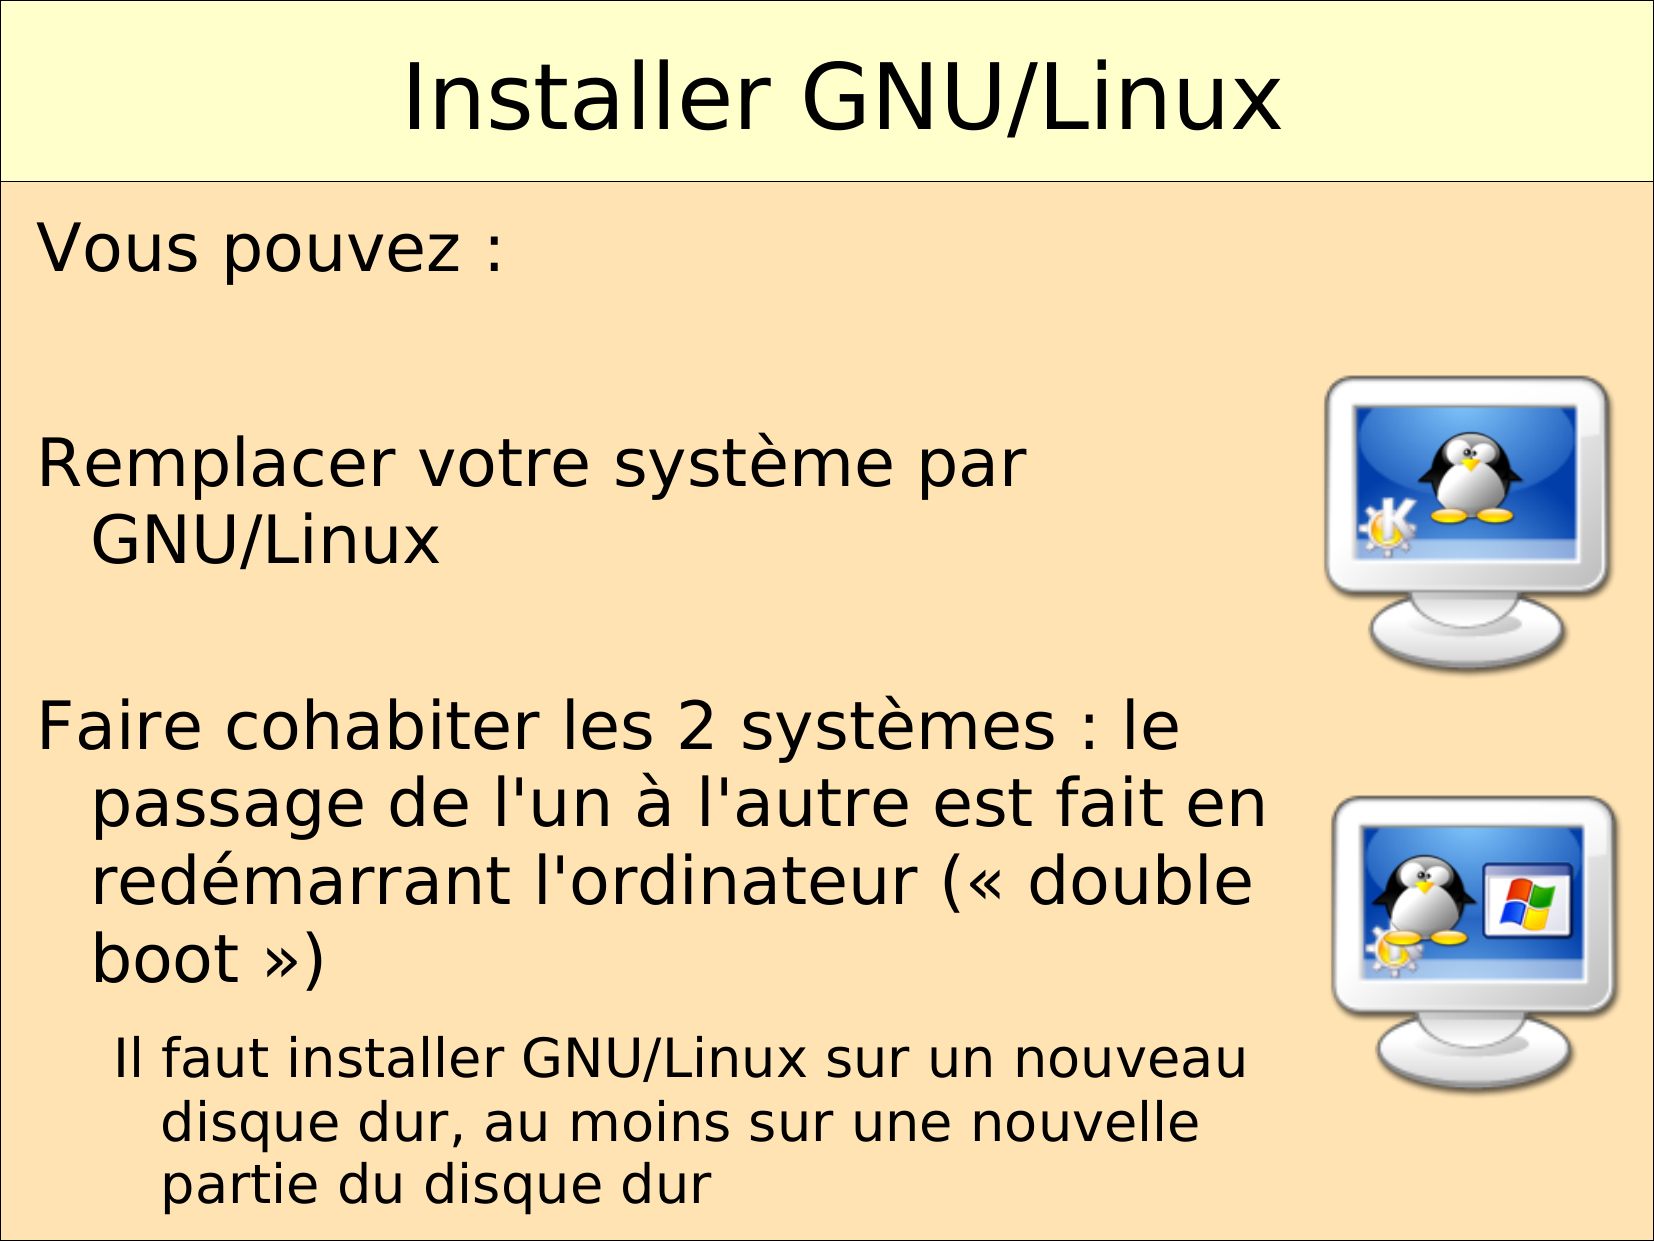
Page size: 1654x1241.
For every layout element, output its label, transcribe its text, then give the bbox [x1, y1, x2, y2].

title Installer GNU/Linux [135, 43, 1552, 151]
picture [1311, 372, 1622, 683]
picture [1318, 792, 1629, 1103]
list Vous pouvez : Remplacer votre système par GNU/Linux Faire cohabiter les 2 systèmes : le passage de l'un à l'autre est fait en redémarrant l'ordinateur (« double boot ») Il faut installer GNU/Linux sur un nouveau disque dur, au moins sur une nouvelle partie du disque dur [19, 209, 1380, 1217]
